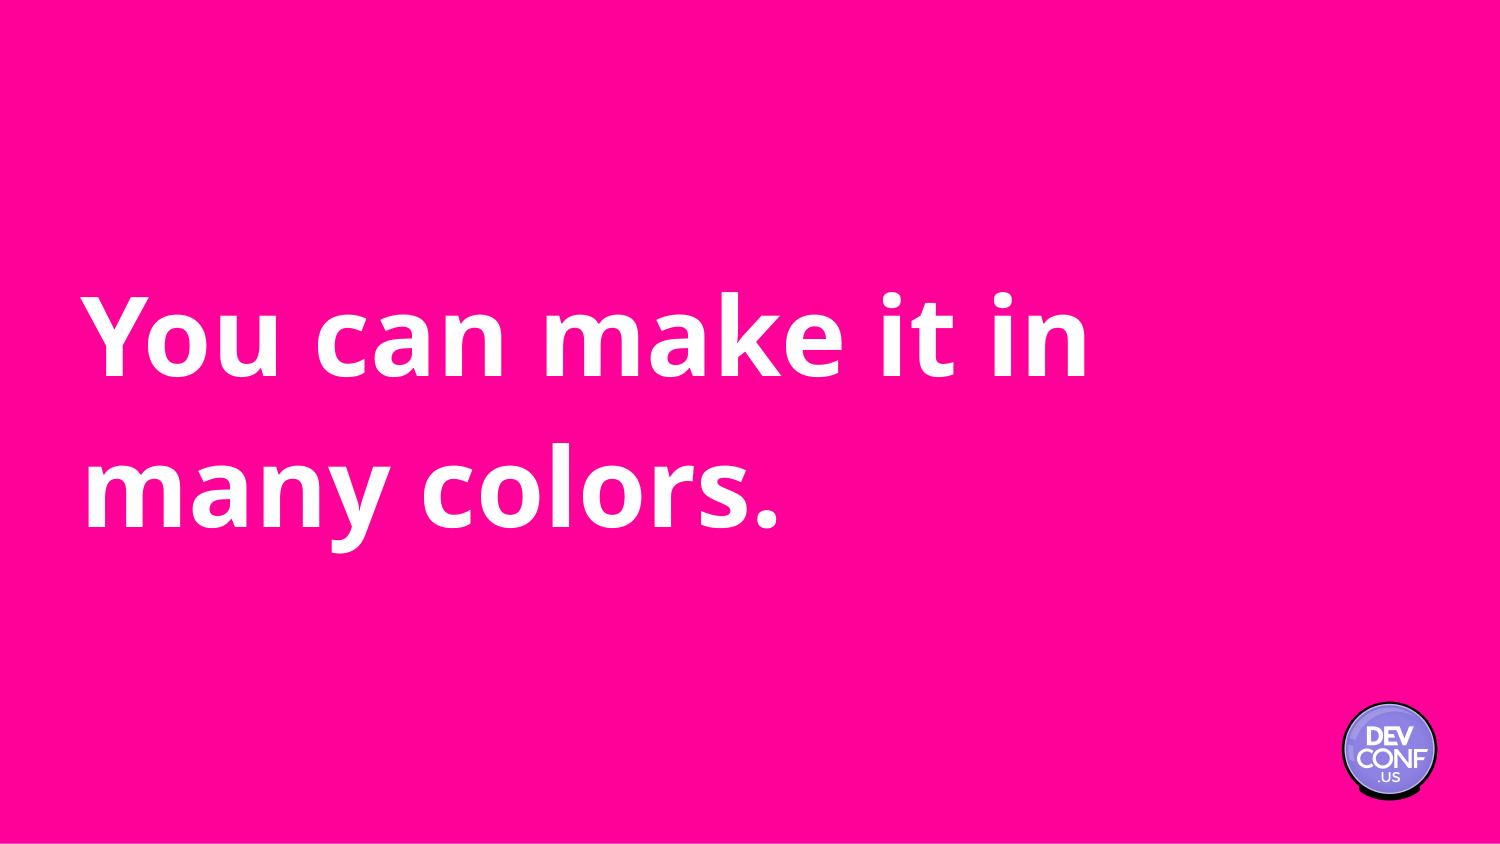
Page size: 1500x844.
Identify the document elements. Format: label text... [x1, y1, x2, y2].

title You can make it in many colors. [80, 73, 1125, 745]
picture [1335, 696, 1444, 805]
